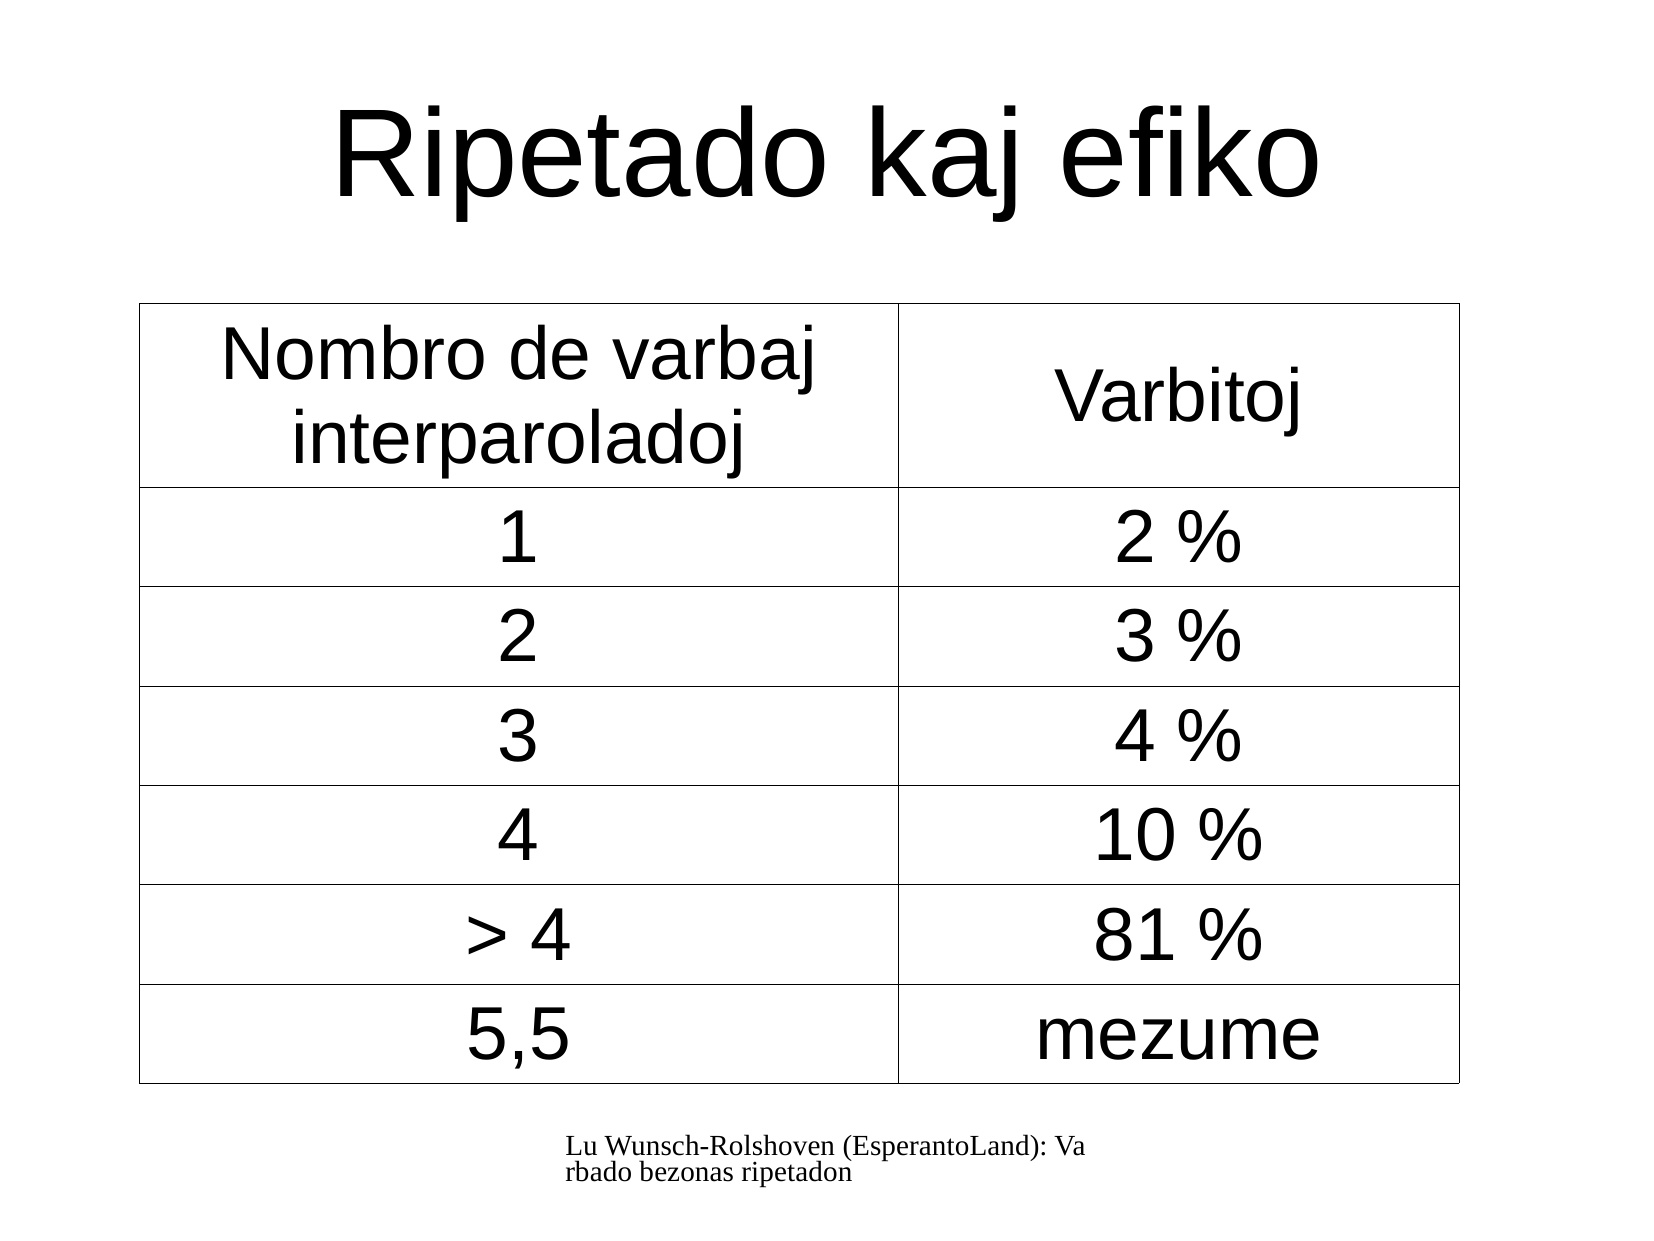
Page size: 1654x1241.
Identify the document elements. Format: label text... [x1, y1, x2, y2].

table_cell 5,5 [140, 985, 898, 1083]
table_cell > 4 [140, 885, 898, 984]
title Ripetado kaj efiko [82, 56, 1571, 250]
table_header Nombro de varbaj interparoladoj [140, 304, 898, 487]
table_cell 10 % [899, 786, 1459, 884]
table_cell 1 [140, 488, 898, 586]
table_cell 4 [140, 786, 898, 884]
table_cell mezume [899, 985, 1459, 1083]
table_cell 81 % [899, 885, 1459, 984]
table_cell 3 [140, 687, 898, 785]
table_cell 4 % [899, 687, 1459, 785]
table_cell 2 [140, 587, 898, 686]
table_header Varbitoj [899, 304, 1459, 487]
table_cell 3 % [899, 587, 1459, 686]
table_cell 2 % [899, 488, 1459, 586]
